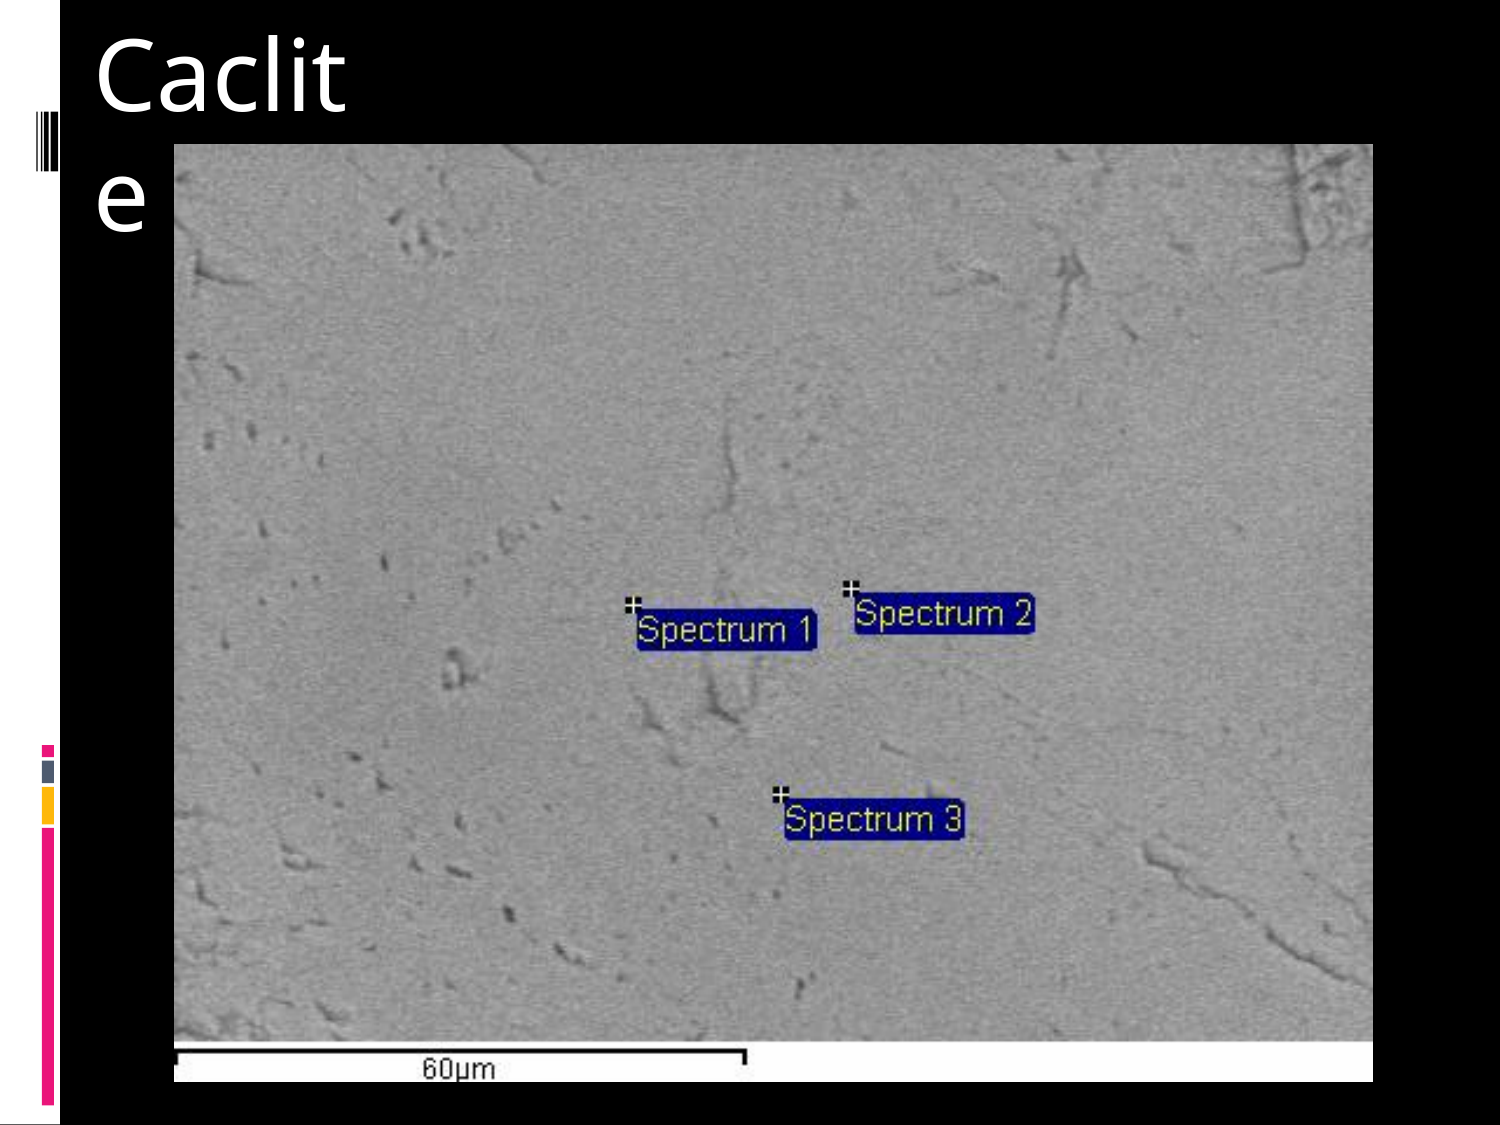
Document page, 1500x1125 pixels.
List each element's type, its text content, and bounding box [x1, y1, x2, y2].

text_box Caclite [78, 4, 419, 260]
picture [174, 144, 1373, 1082]
